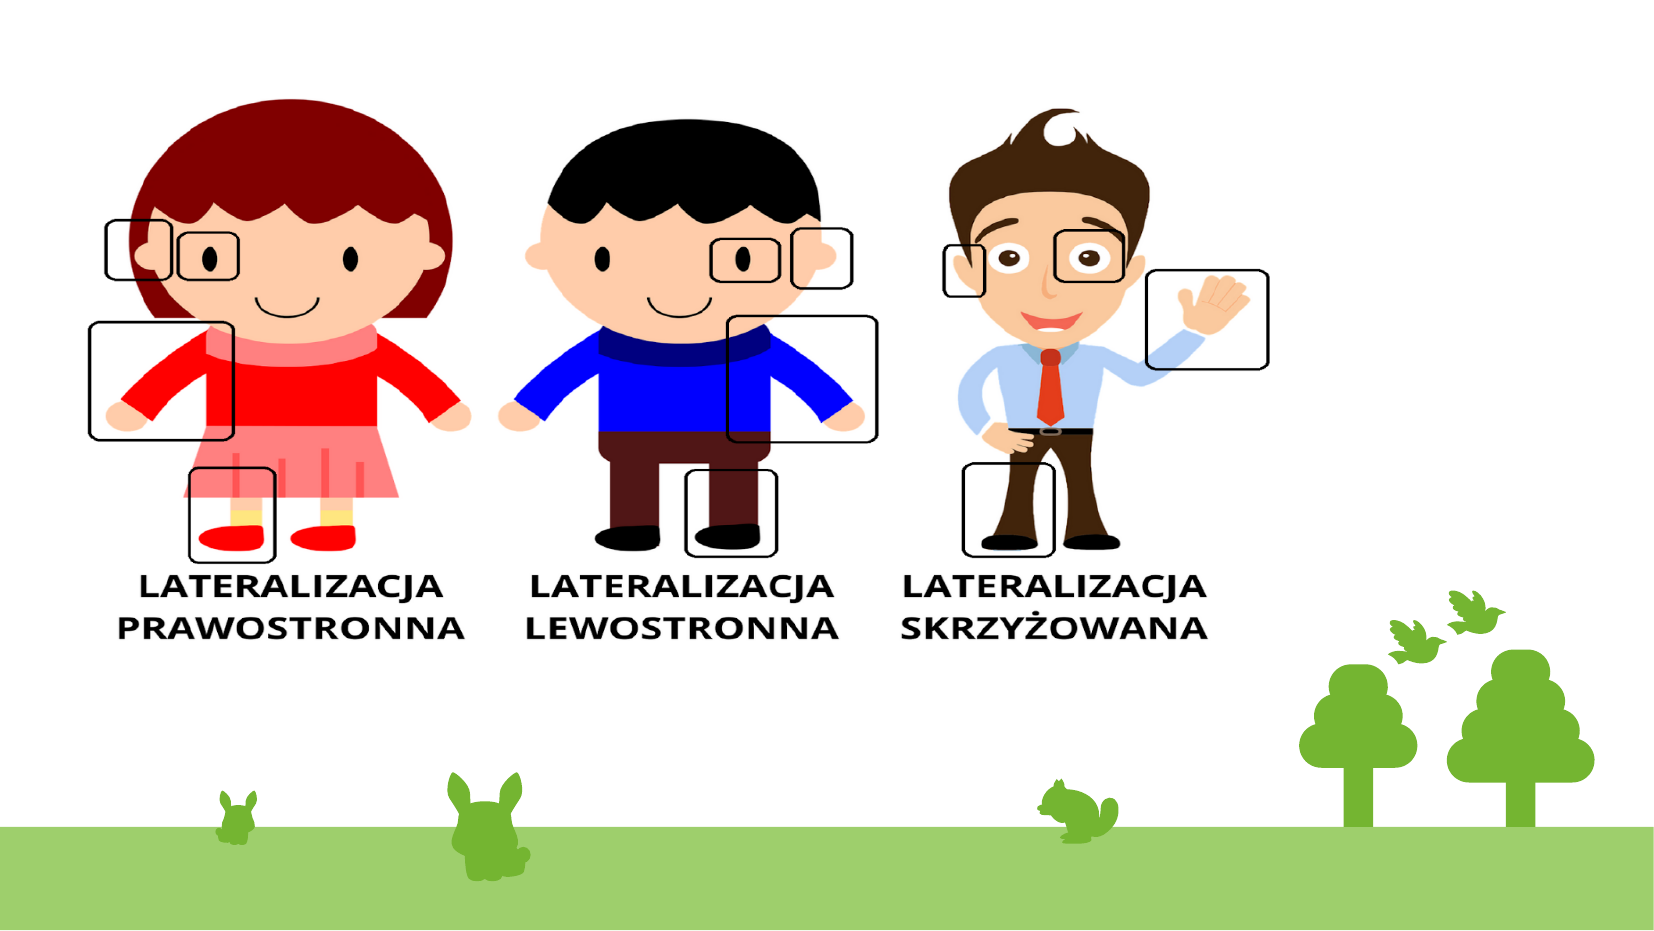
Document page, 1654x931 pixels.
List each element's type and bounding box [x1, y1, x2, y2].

picture [74, 65, 1284, 656]
